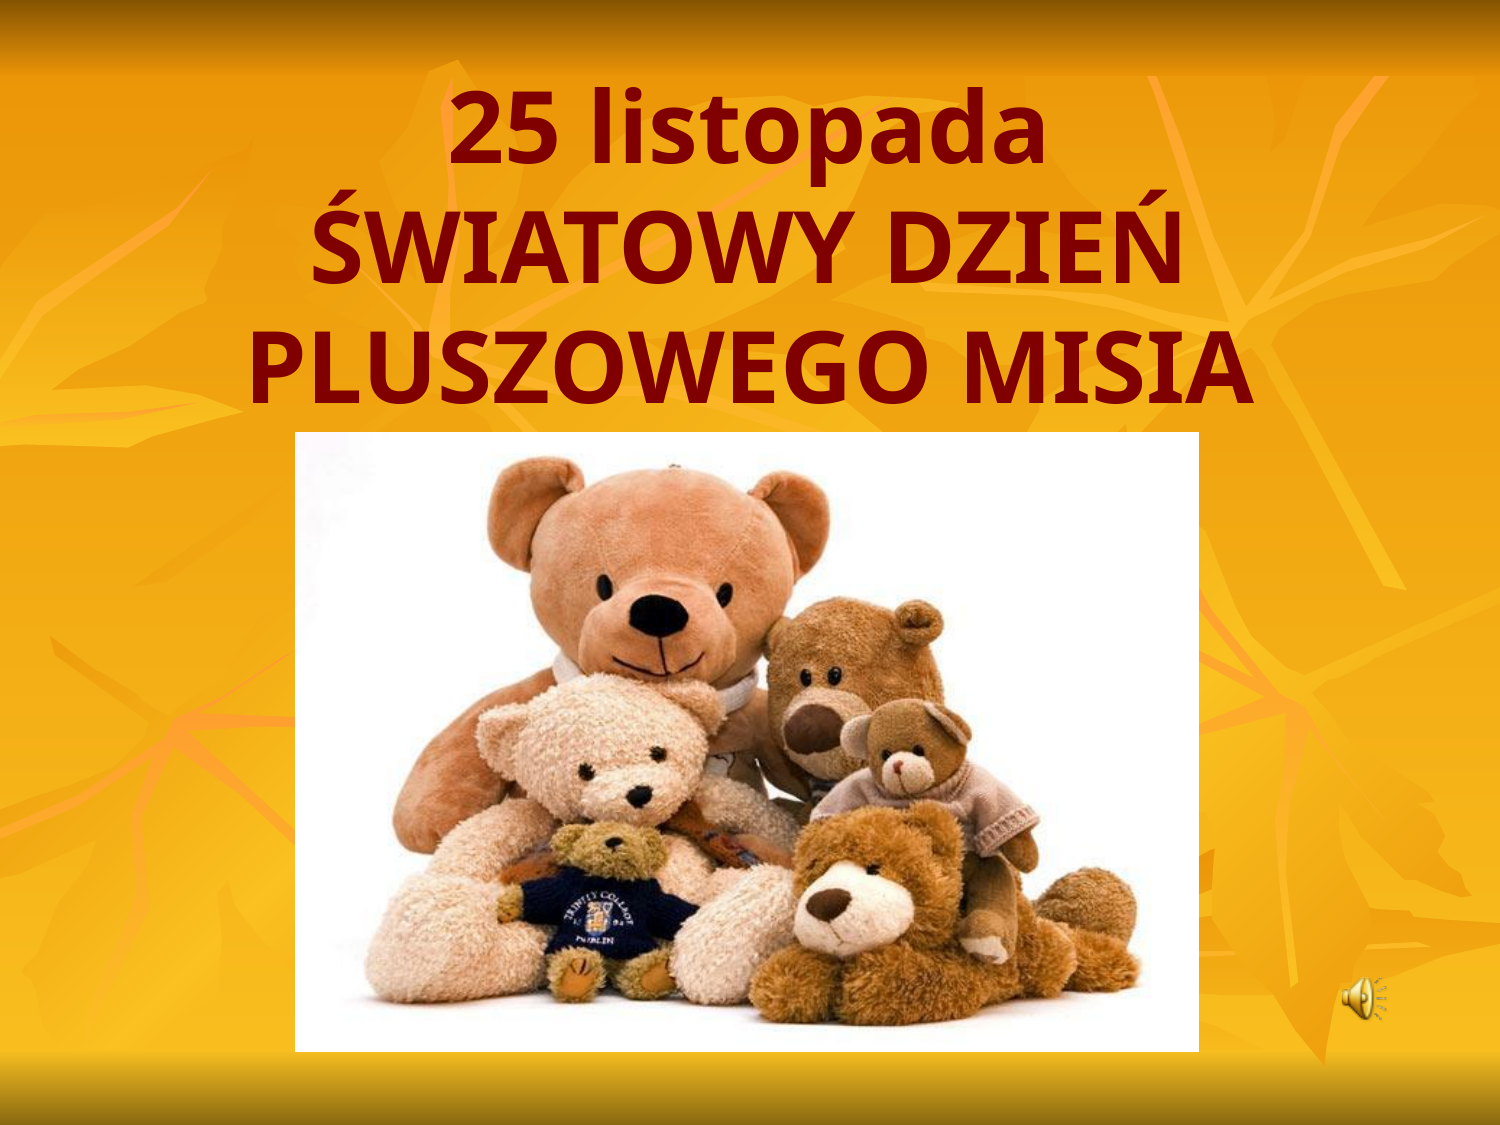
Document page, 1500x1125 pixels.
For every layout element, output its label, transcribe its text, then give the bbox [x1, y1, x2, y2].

picture [1340, 976, 1391, 1027]
picture [295, 432, 1199, 1052]
title 25 listopada ŚWIATOWY DZIEŃ PLUSZOWEGO MISIA [112, 78, 1388, 409]
